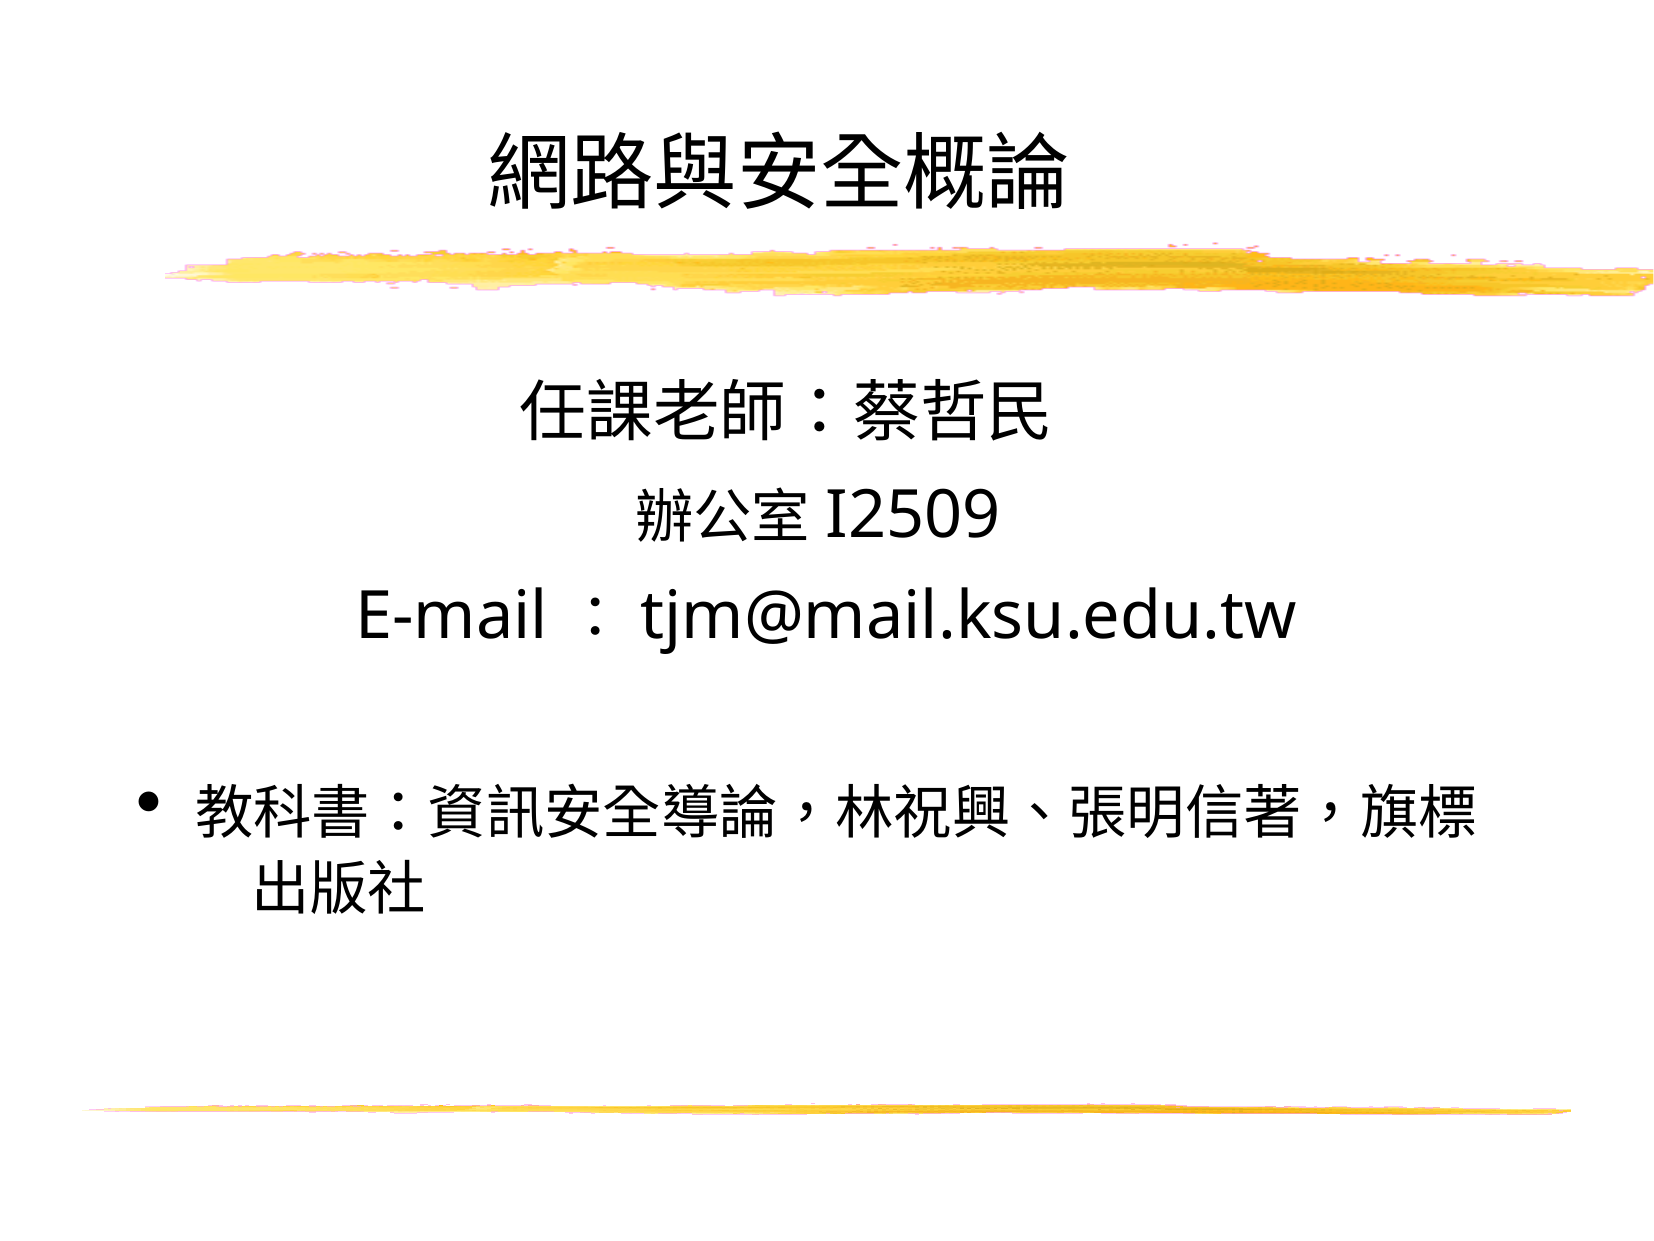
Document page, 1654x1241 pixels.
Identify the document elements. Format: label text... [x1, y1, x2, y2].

picture [165, 237, 1654, 308]
picture [82, 1102, 1571, 1117]
list 任課老師：蔡哲民 辦公室I2509 E-mail：tjm@mail.ksu.edu.tw 教科書：資訊安全導論，林祝興、張明信著，旗標出版社 [124, 358, 1530, 1103]
title 網路與安全概論 [76, 28, 1482, 235]
